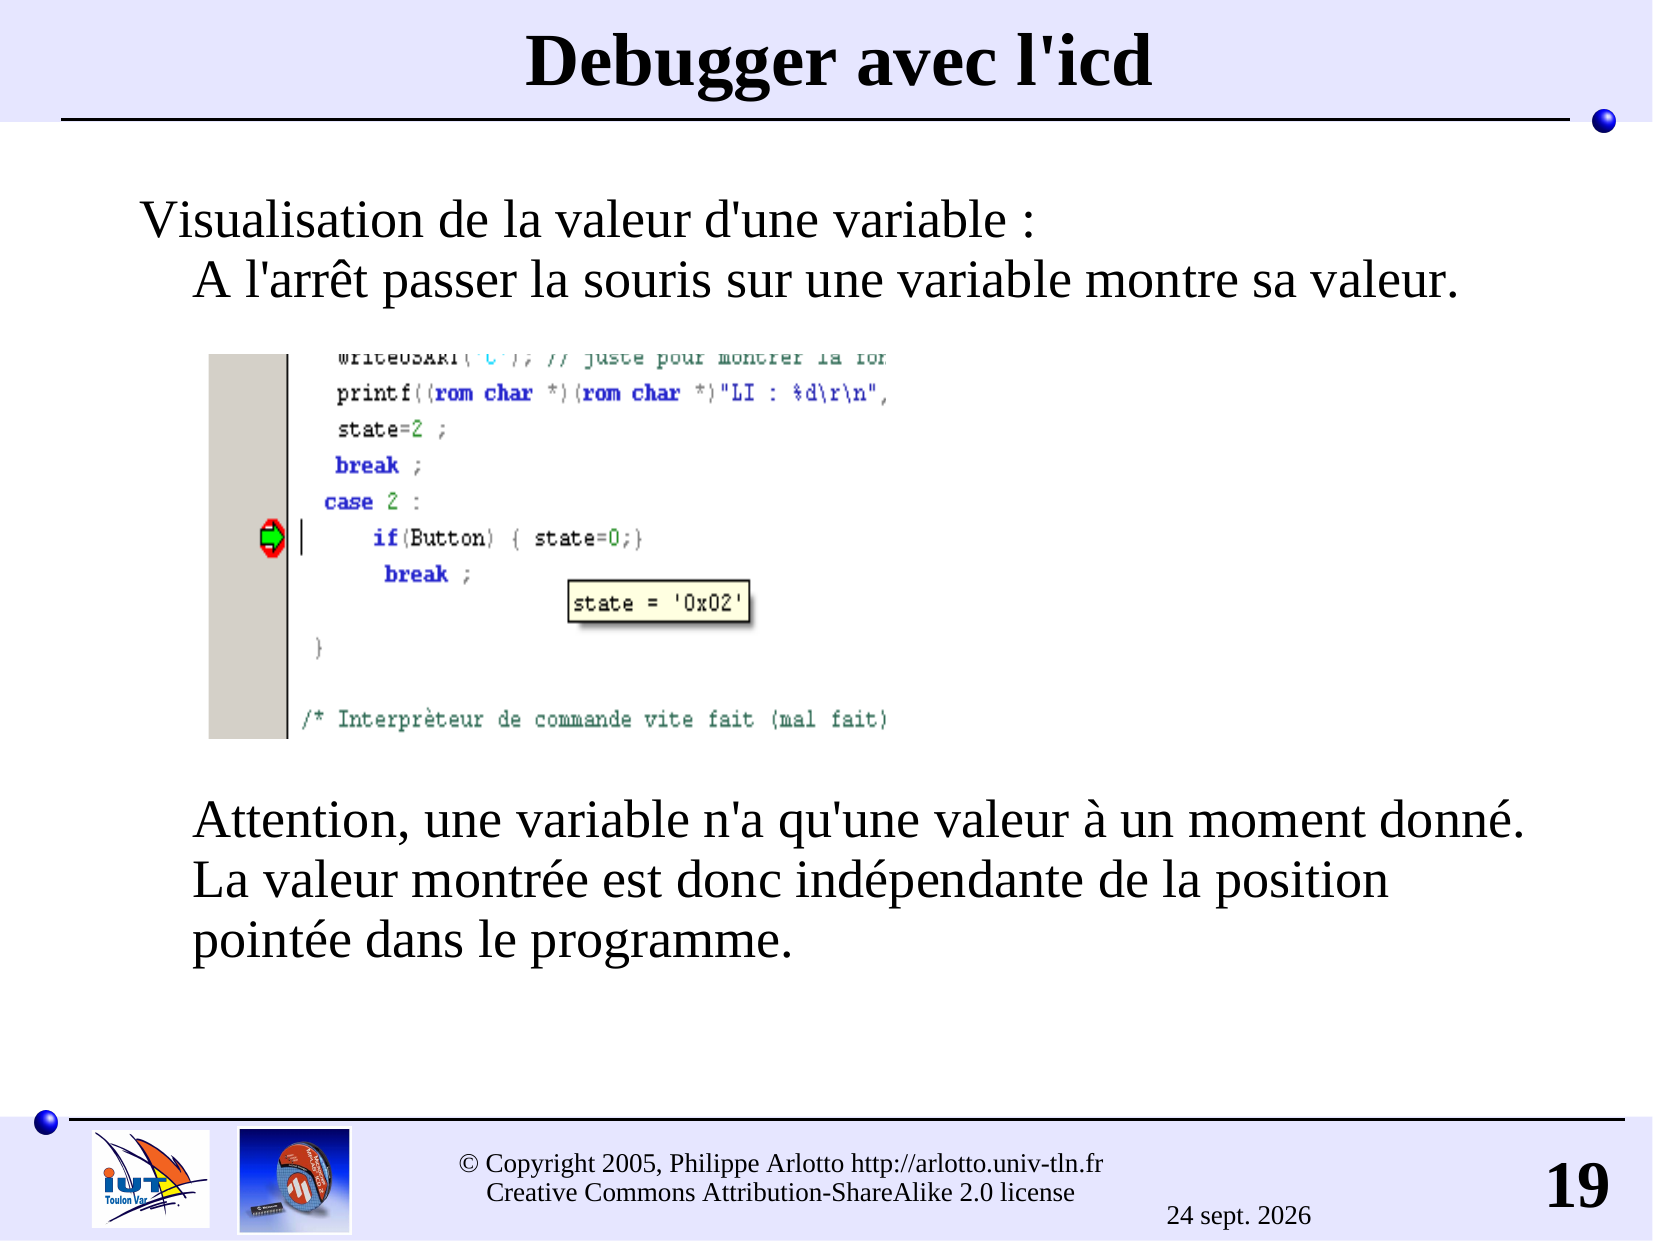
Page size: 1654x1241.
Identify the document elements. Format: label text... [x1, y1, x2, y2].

picture [237, 1126, 352, 1235]
title Debugger avec l'icd [95, 14, 1585, 107]
list Visualisation de la valeur d'une variable : A l'arrêt passer la souris sur une variable montre sa valeur. Attention, une variable n'a qu'une valeur à un moment donné. La valeur montrée est donc indépendante de la position pointée dans le programme. [121, 188, 1534, 1039]
picture [208, 354, 886, 739]
